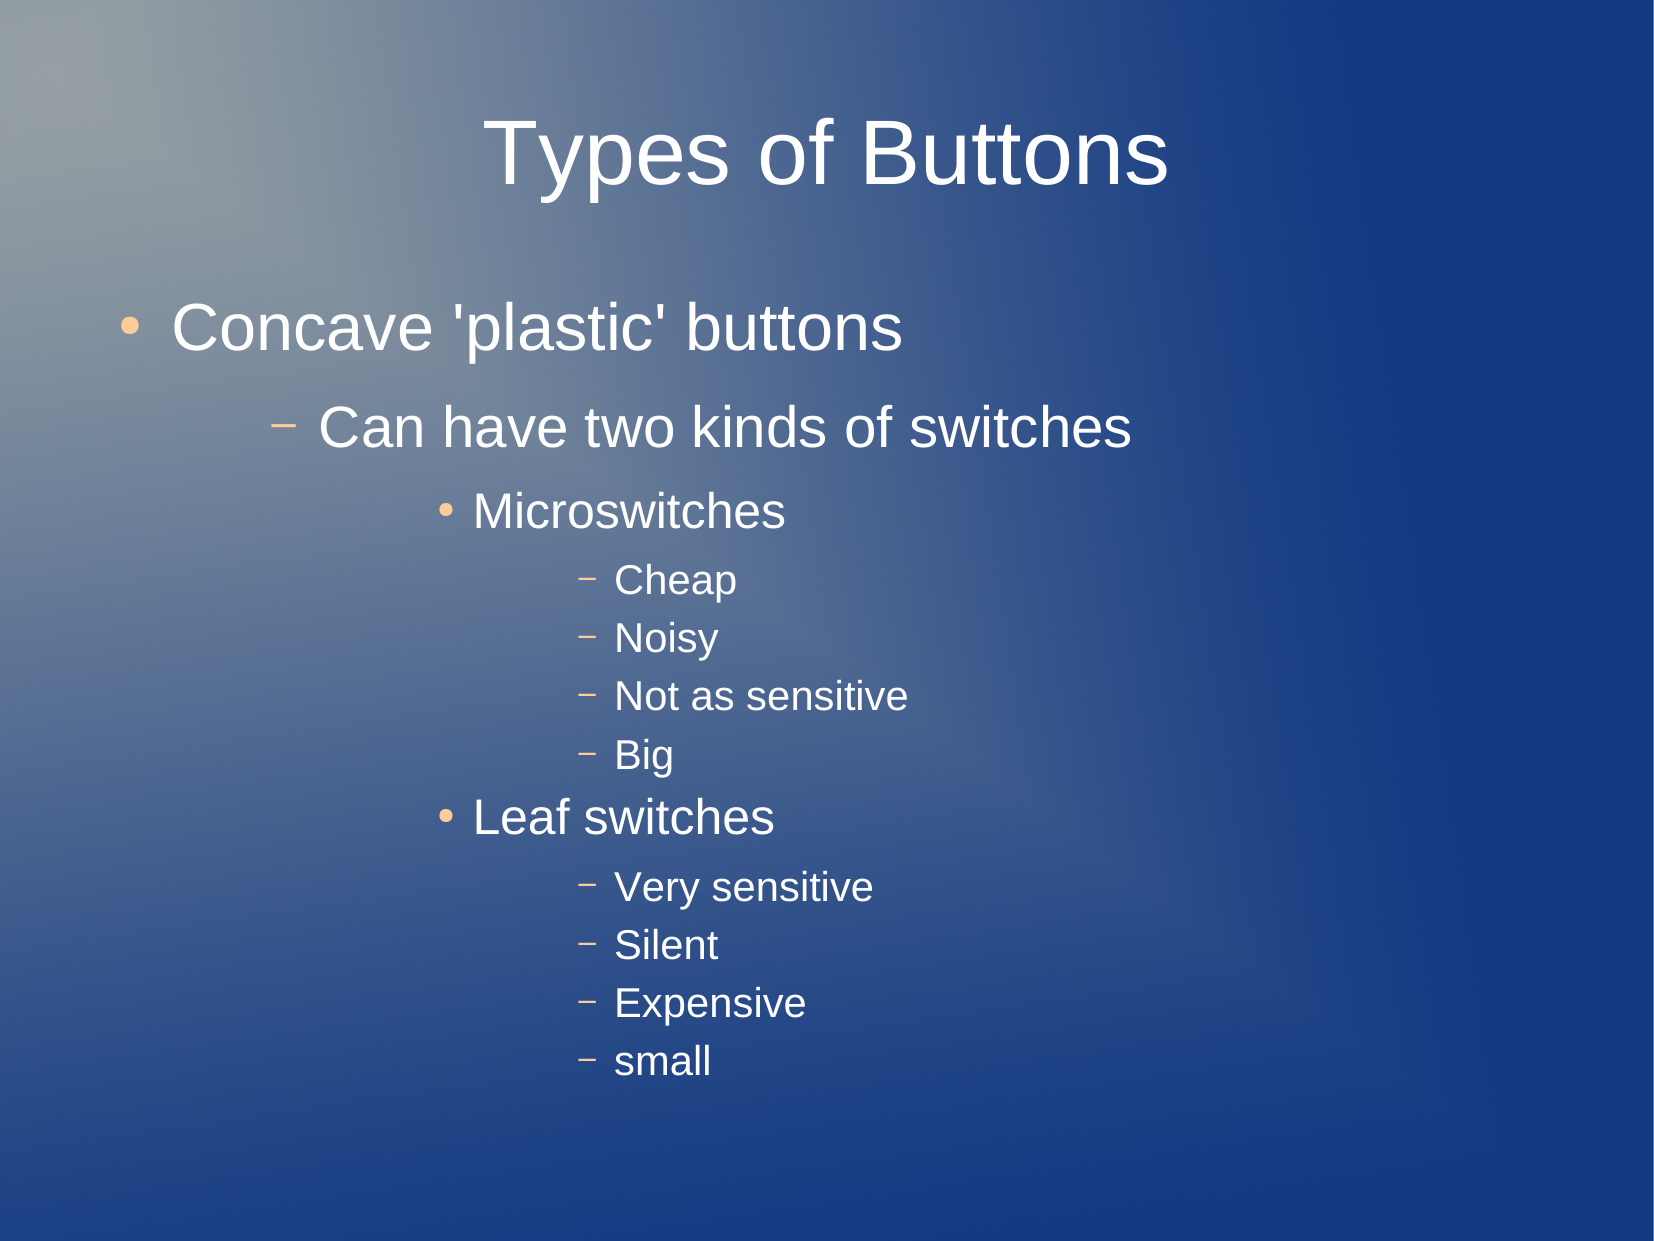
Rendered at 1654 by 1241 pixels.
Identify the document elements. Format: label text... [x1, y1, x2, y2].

list Concave 'plastic' buttons Can have two kinds of switches Microswitches Cheap Noisy Not as sensitive Big Leaf switches Very sensitive Silent Expensive small [82, 290, 1571, 1094]
picture [0, 0, 1654, 1241]
title Types of Buttons [82, 56, 1571, 250]
